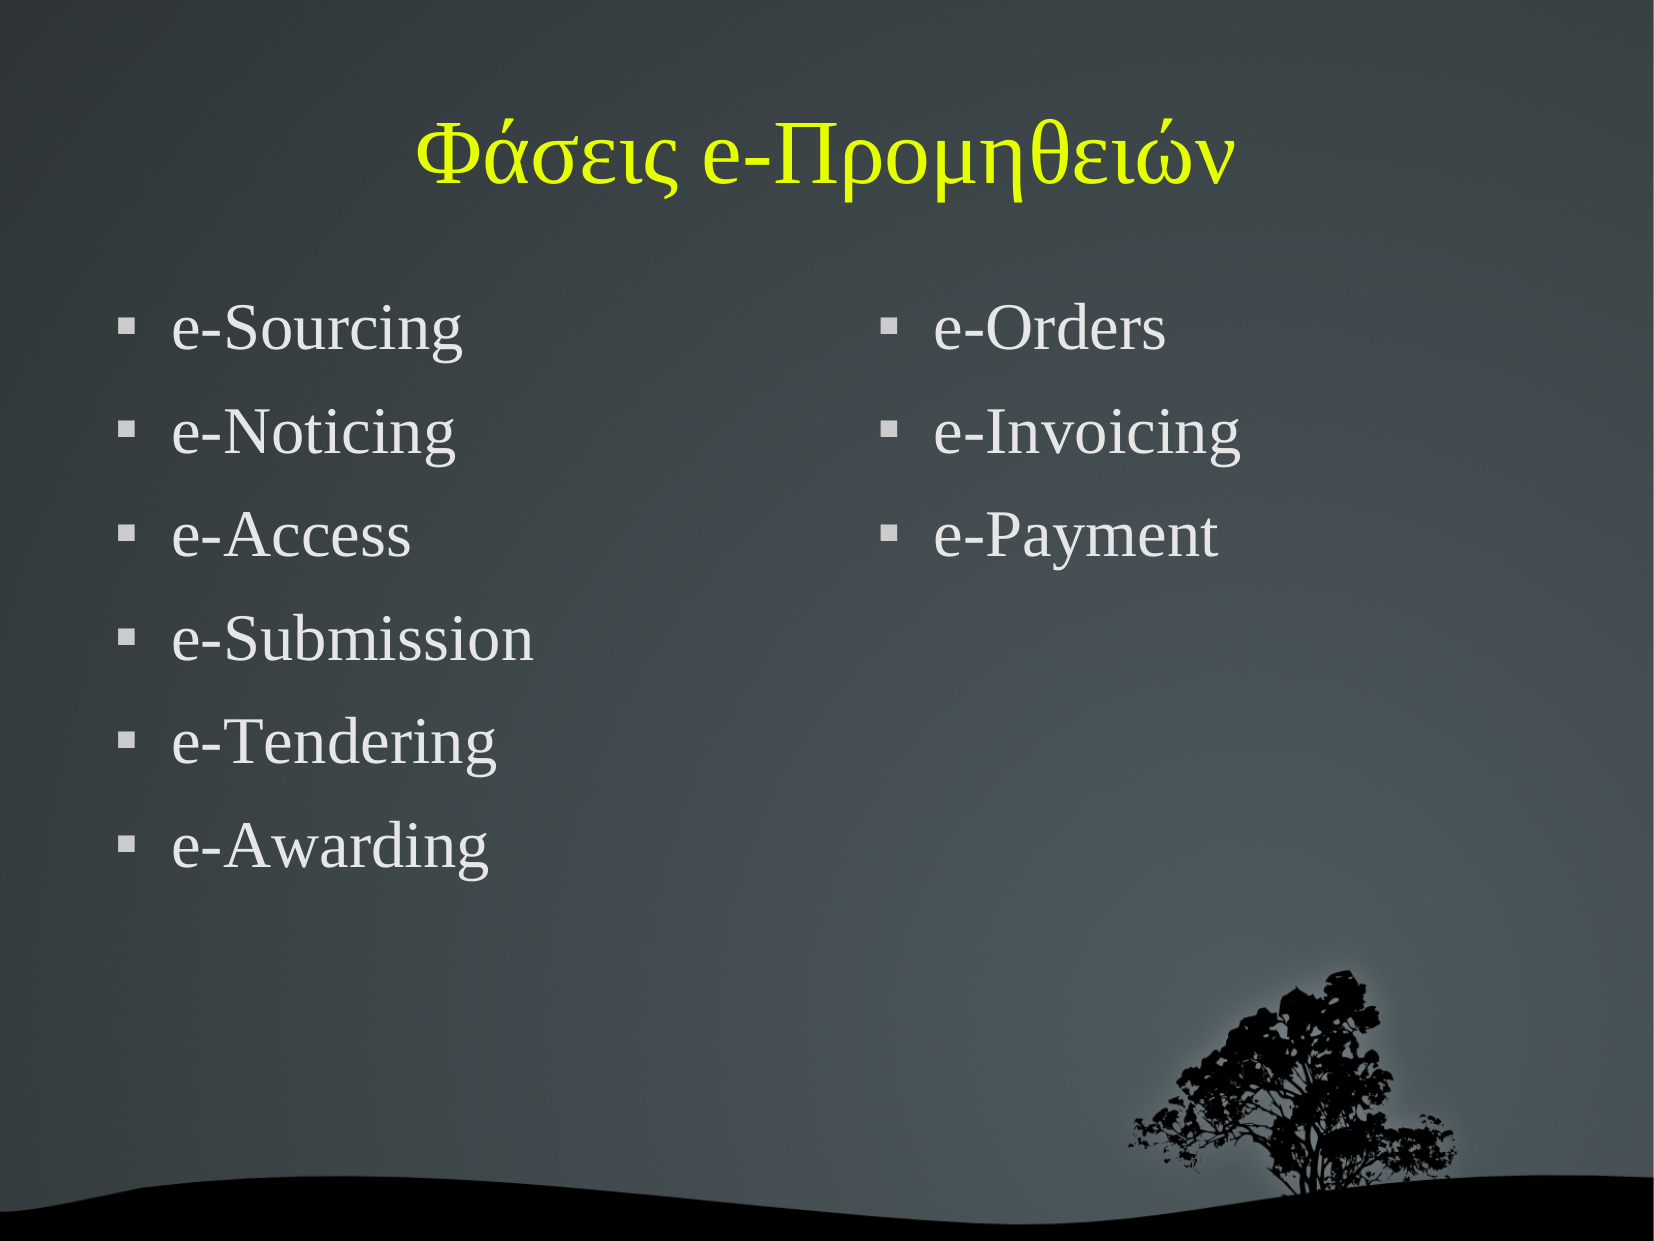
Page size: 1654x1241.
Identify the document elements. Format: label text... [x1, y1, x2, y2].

list e-Orders e-Invoicing e-Payment [845, 290, 1572, 1094]
title Φάσεις e-Προμηθειών [82, 49, 1571, 257]
list e-Sourcing e-Noticing e-Access e-Submission e-Tendering e-Awarding [82, 290, 809, 1109]
picture [0, 0, 1654, 1241]
